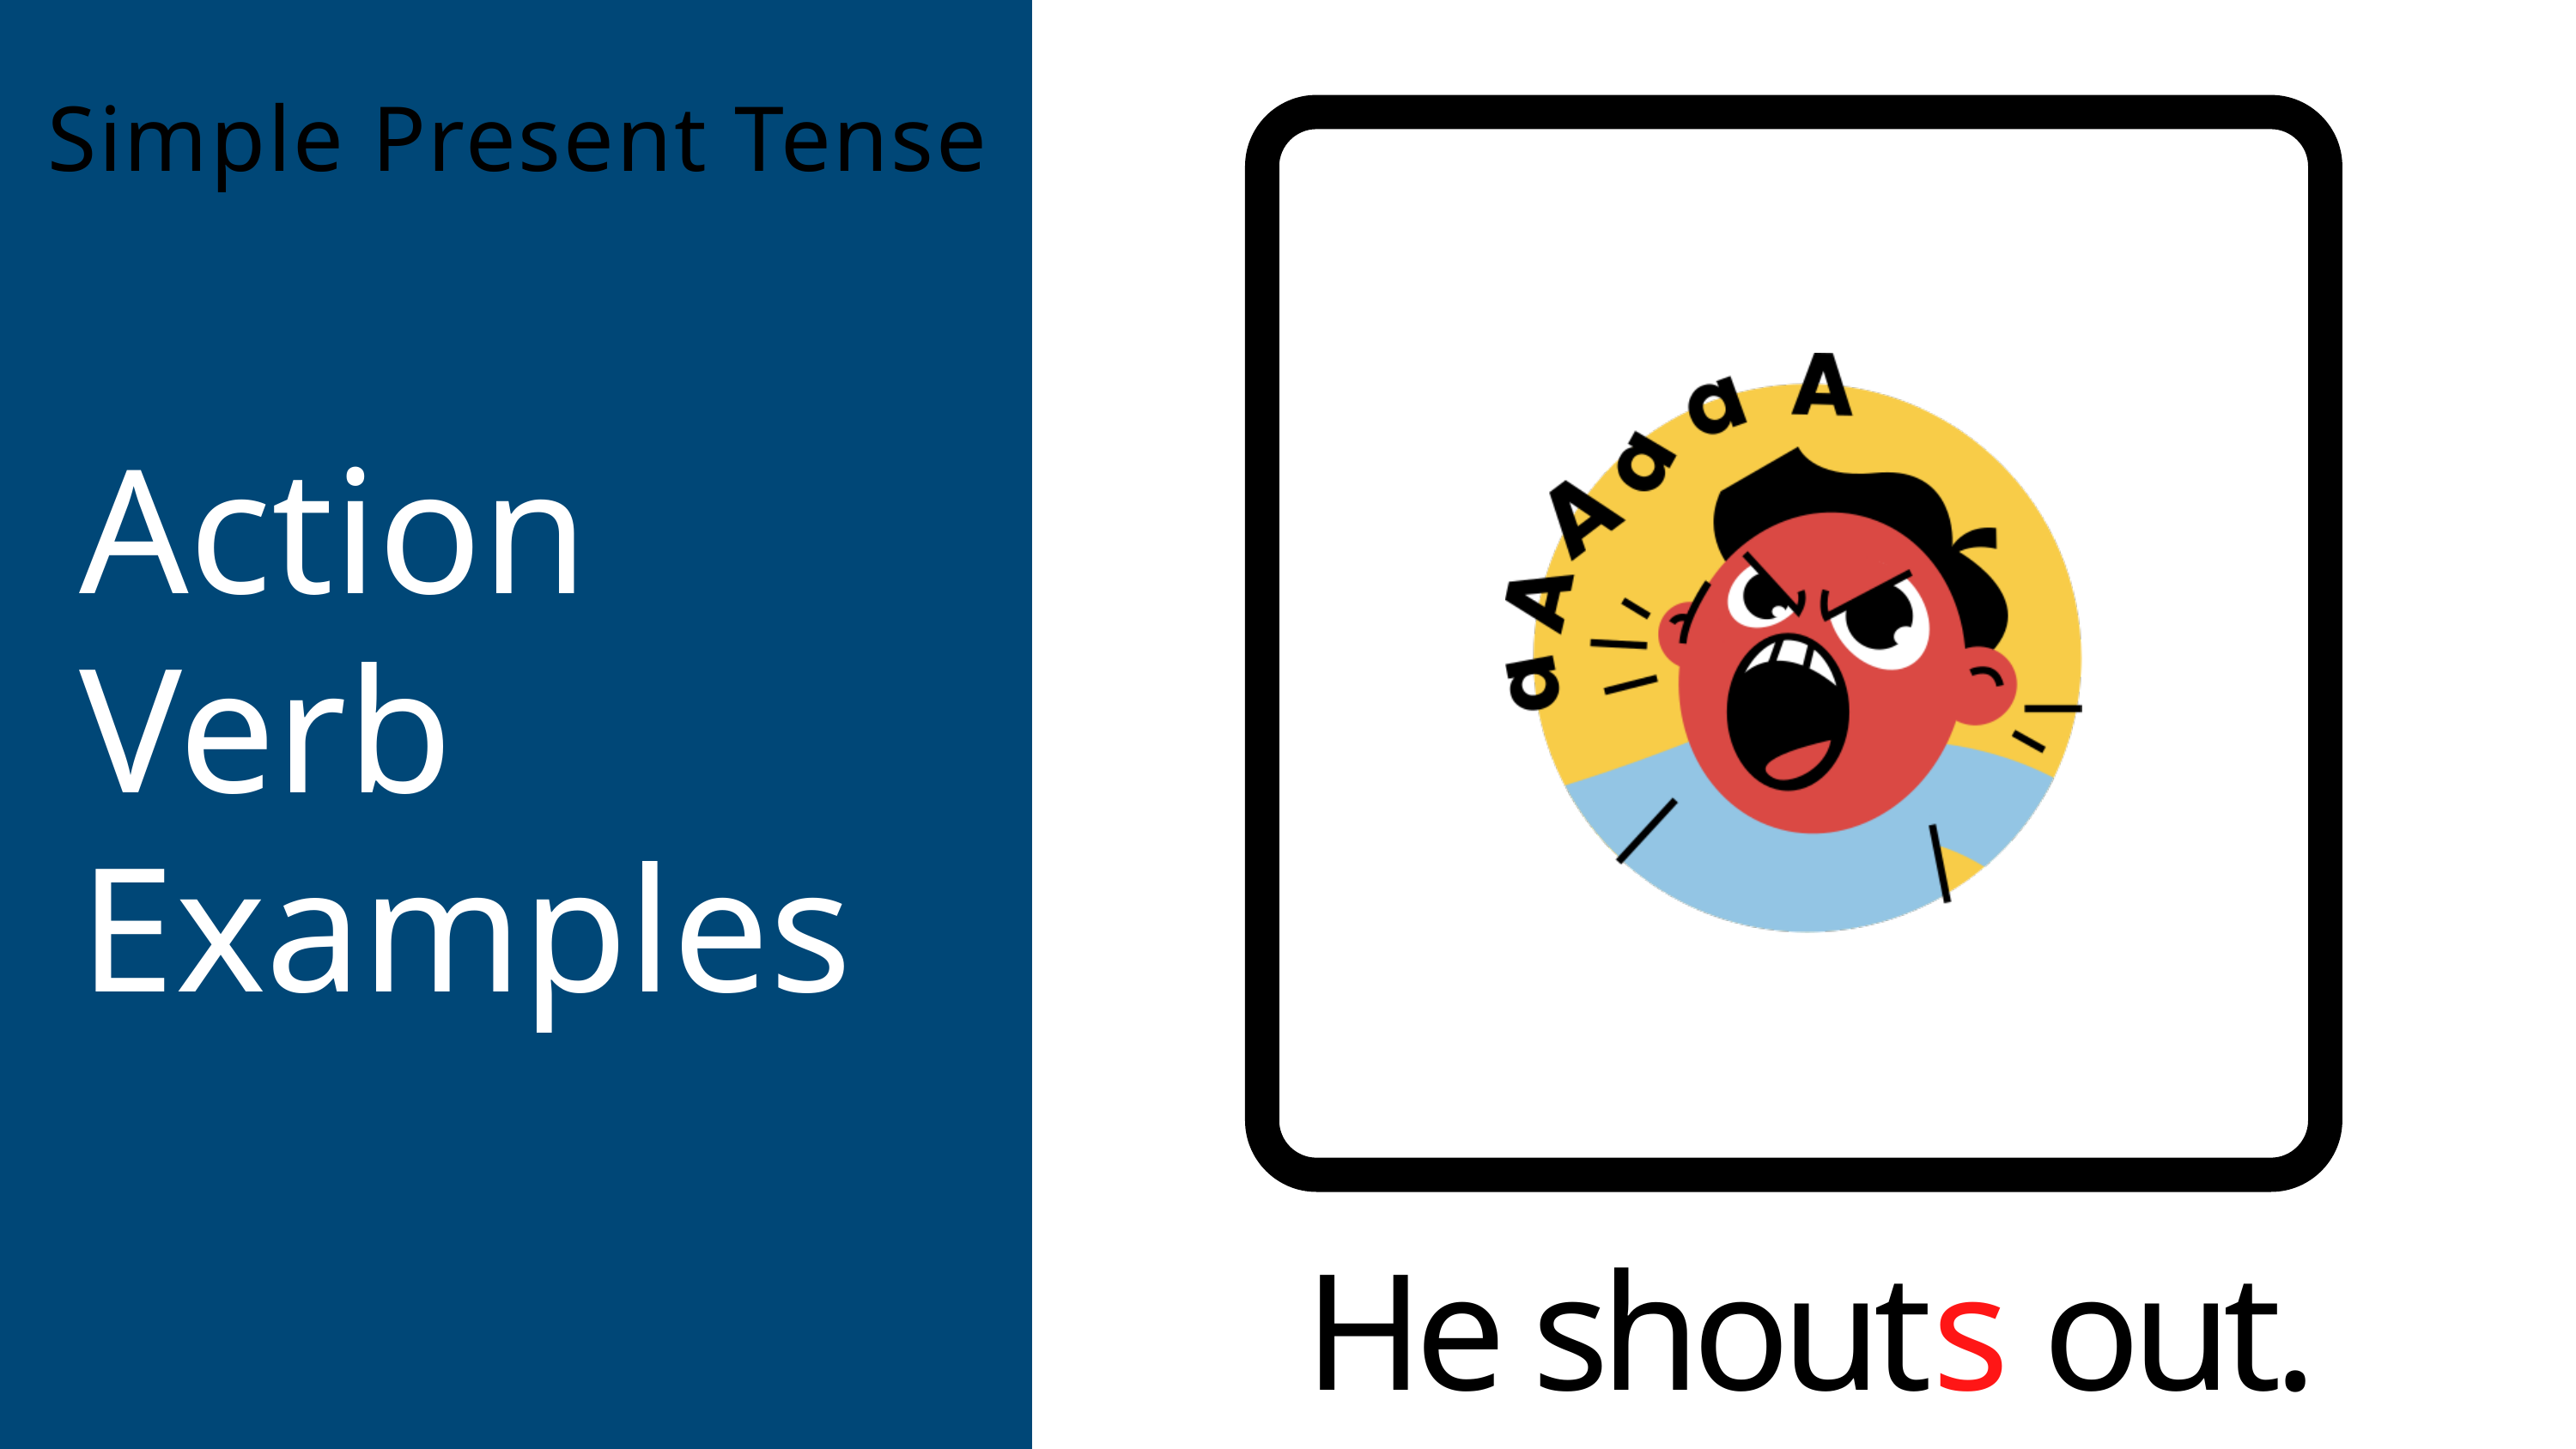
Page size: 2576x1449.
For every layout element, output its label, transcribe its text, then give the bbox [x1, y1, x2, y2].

text_box [1244, 94, 2342, 1192]
text_box Action Verb Examples [79, 428, 957, 1026]
text_box Simple Present Tense [45, 64, 991, 311]
picture [1505, 353, 2082, 933]
text_box [0, 0, 1032, 1449]
text_box He shouts out. [1156, 1213, 2465, 1422]
